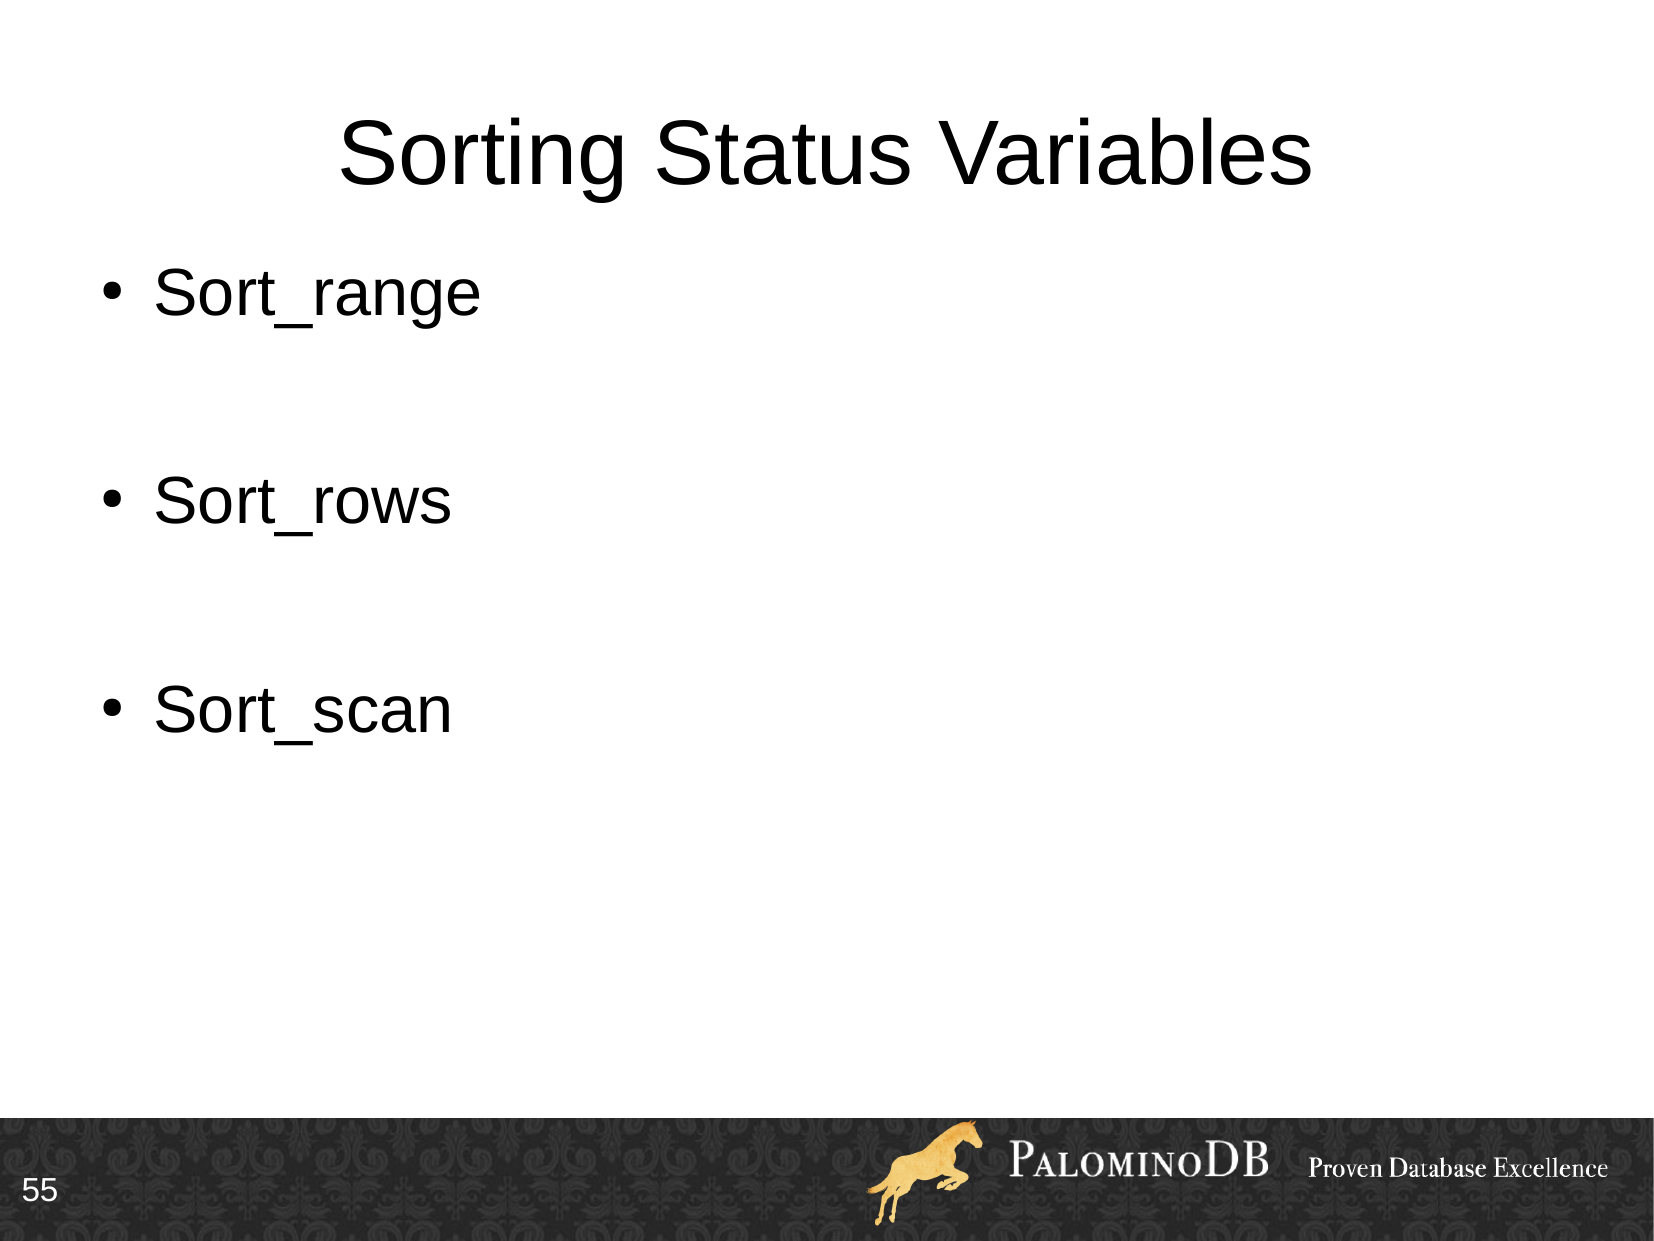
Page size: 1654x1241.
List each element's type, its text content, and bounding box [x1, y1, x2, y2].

title Sorting Status Variables [82, 49, 1571, 254]
picture [0, 1118, 1654, 1241]
list Sort_range Sort_rows Sort_scan [82, 254, 1571, 1182]
